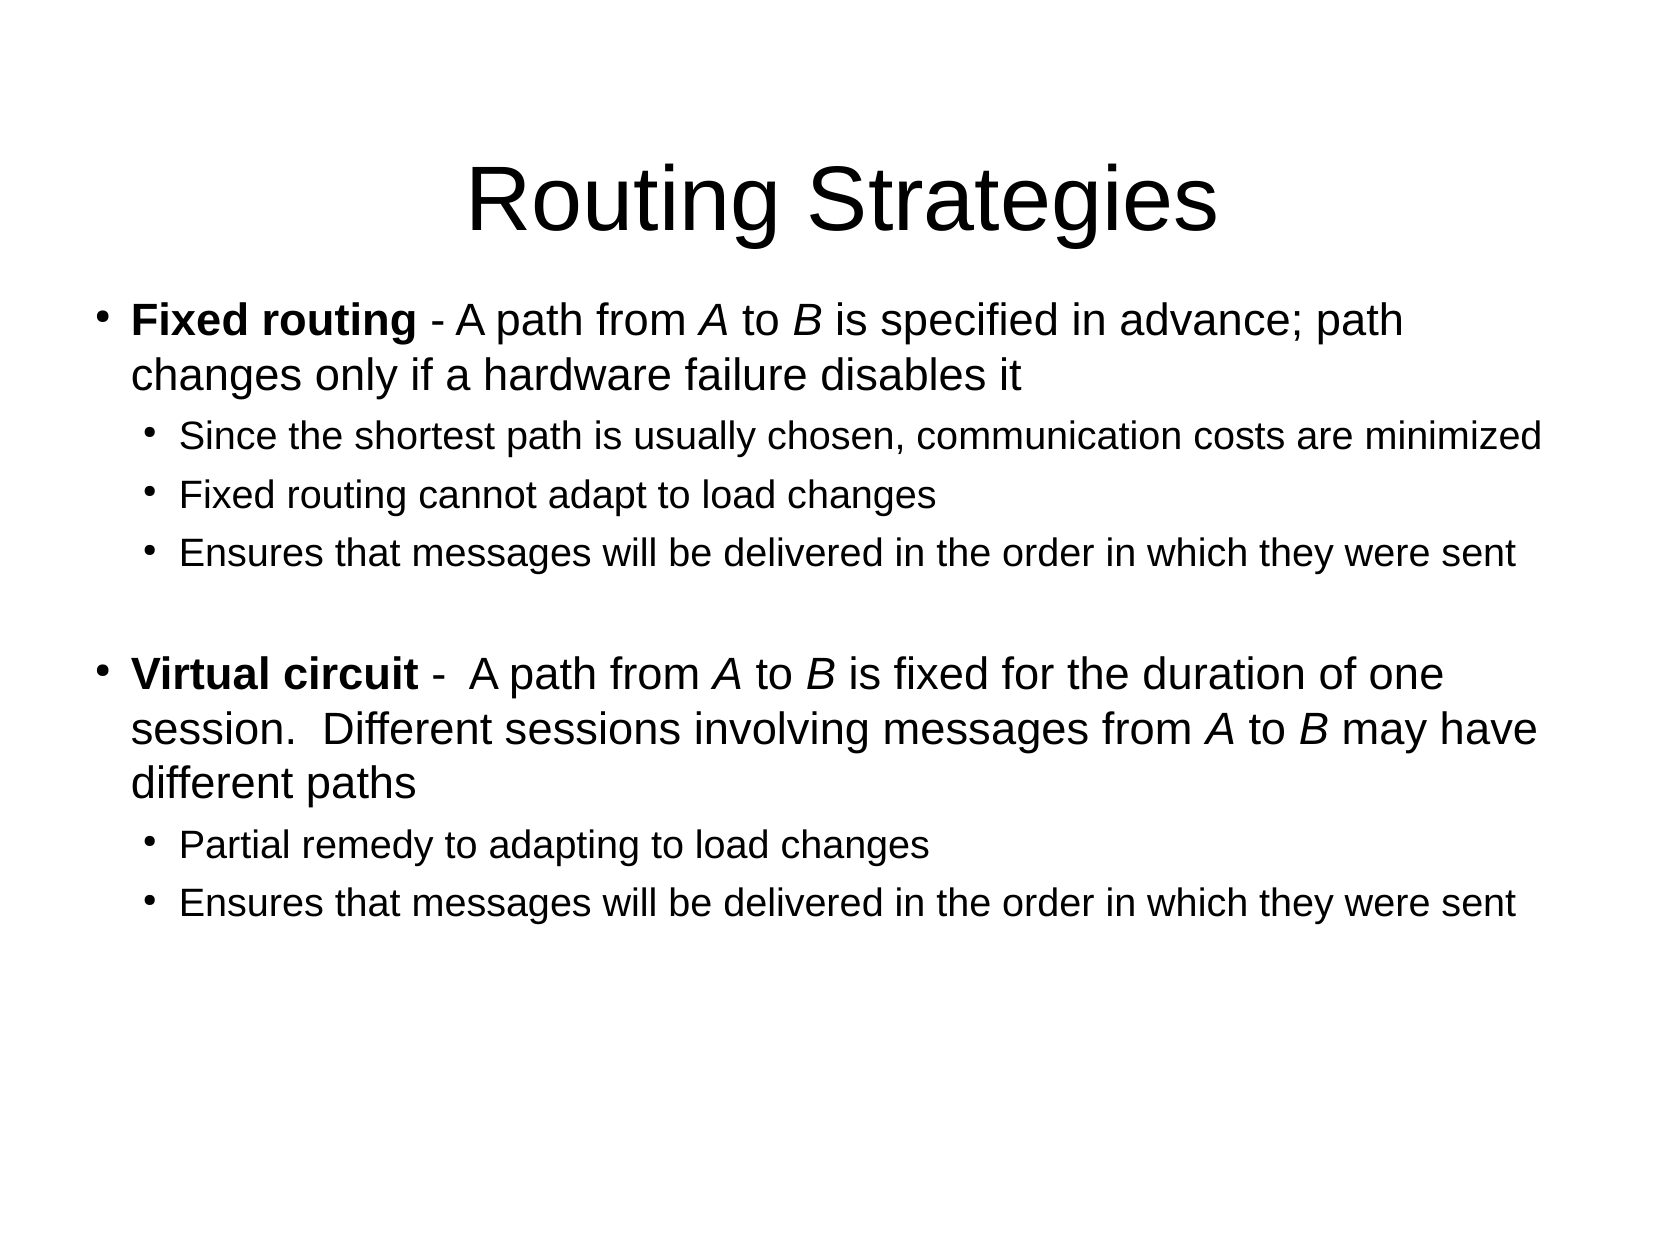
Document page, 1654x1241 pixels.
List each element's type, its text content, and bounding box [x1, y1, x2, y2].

title Routing Strategies [82, 49, 1571, 257]
list Fixed routing - A path from A to B is specified in advance; path changes only if a hardware failure disables it Since the shortest path is usually chosen, communication costs are minimized Fixed routing cannot adapt to load changes Ensures that messages will be delivered in the order in which they were sent Virtual circuit - A path from A to B is fixed for the duration of one session. Different sessions involving messages from A to B may have different paths Partial remedy to adapting to load changes Ensures that messages will be delivered in the order in which they were sent [82, 290, 1571, 1010]
